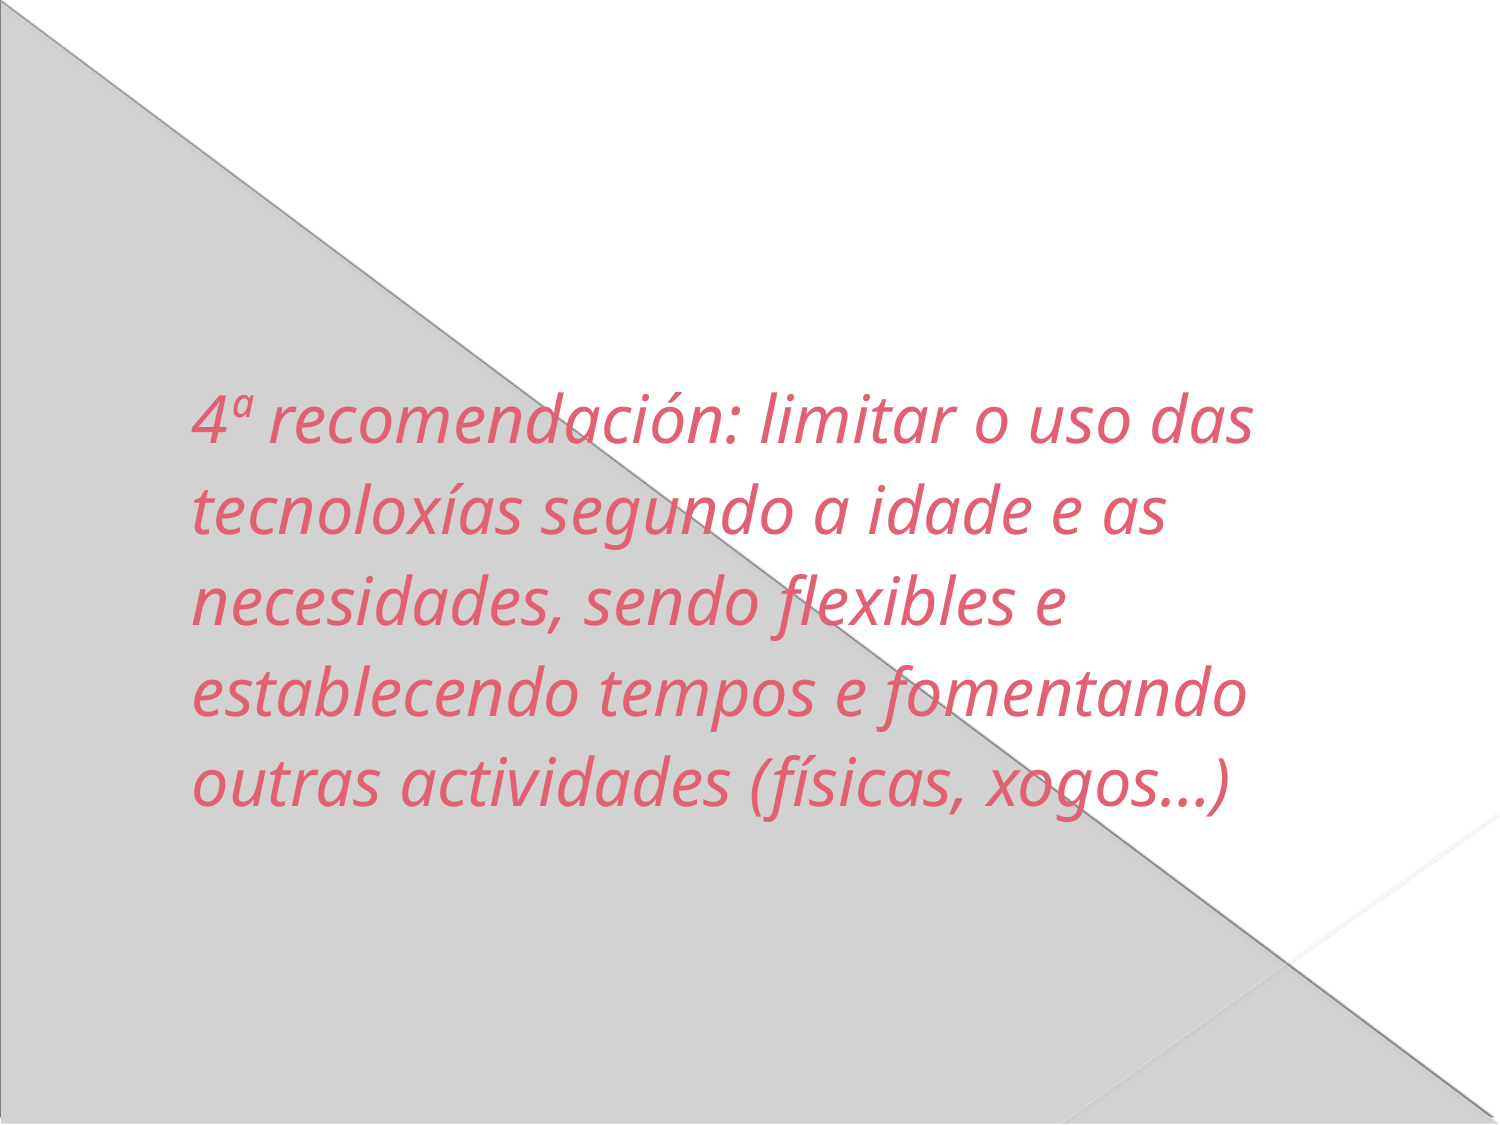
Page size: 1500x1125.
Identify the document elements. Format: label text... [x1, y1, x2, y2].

text_box 4ª recomendación: limitar o uso das tecnoloxías segundo a idade e as necesidades, sendo flexibles e establecendo tempos e fomentando outras actividades (físicas, xogos…) [177, 365, 1329, 847]
